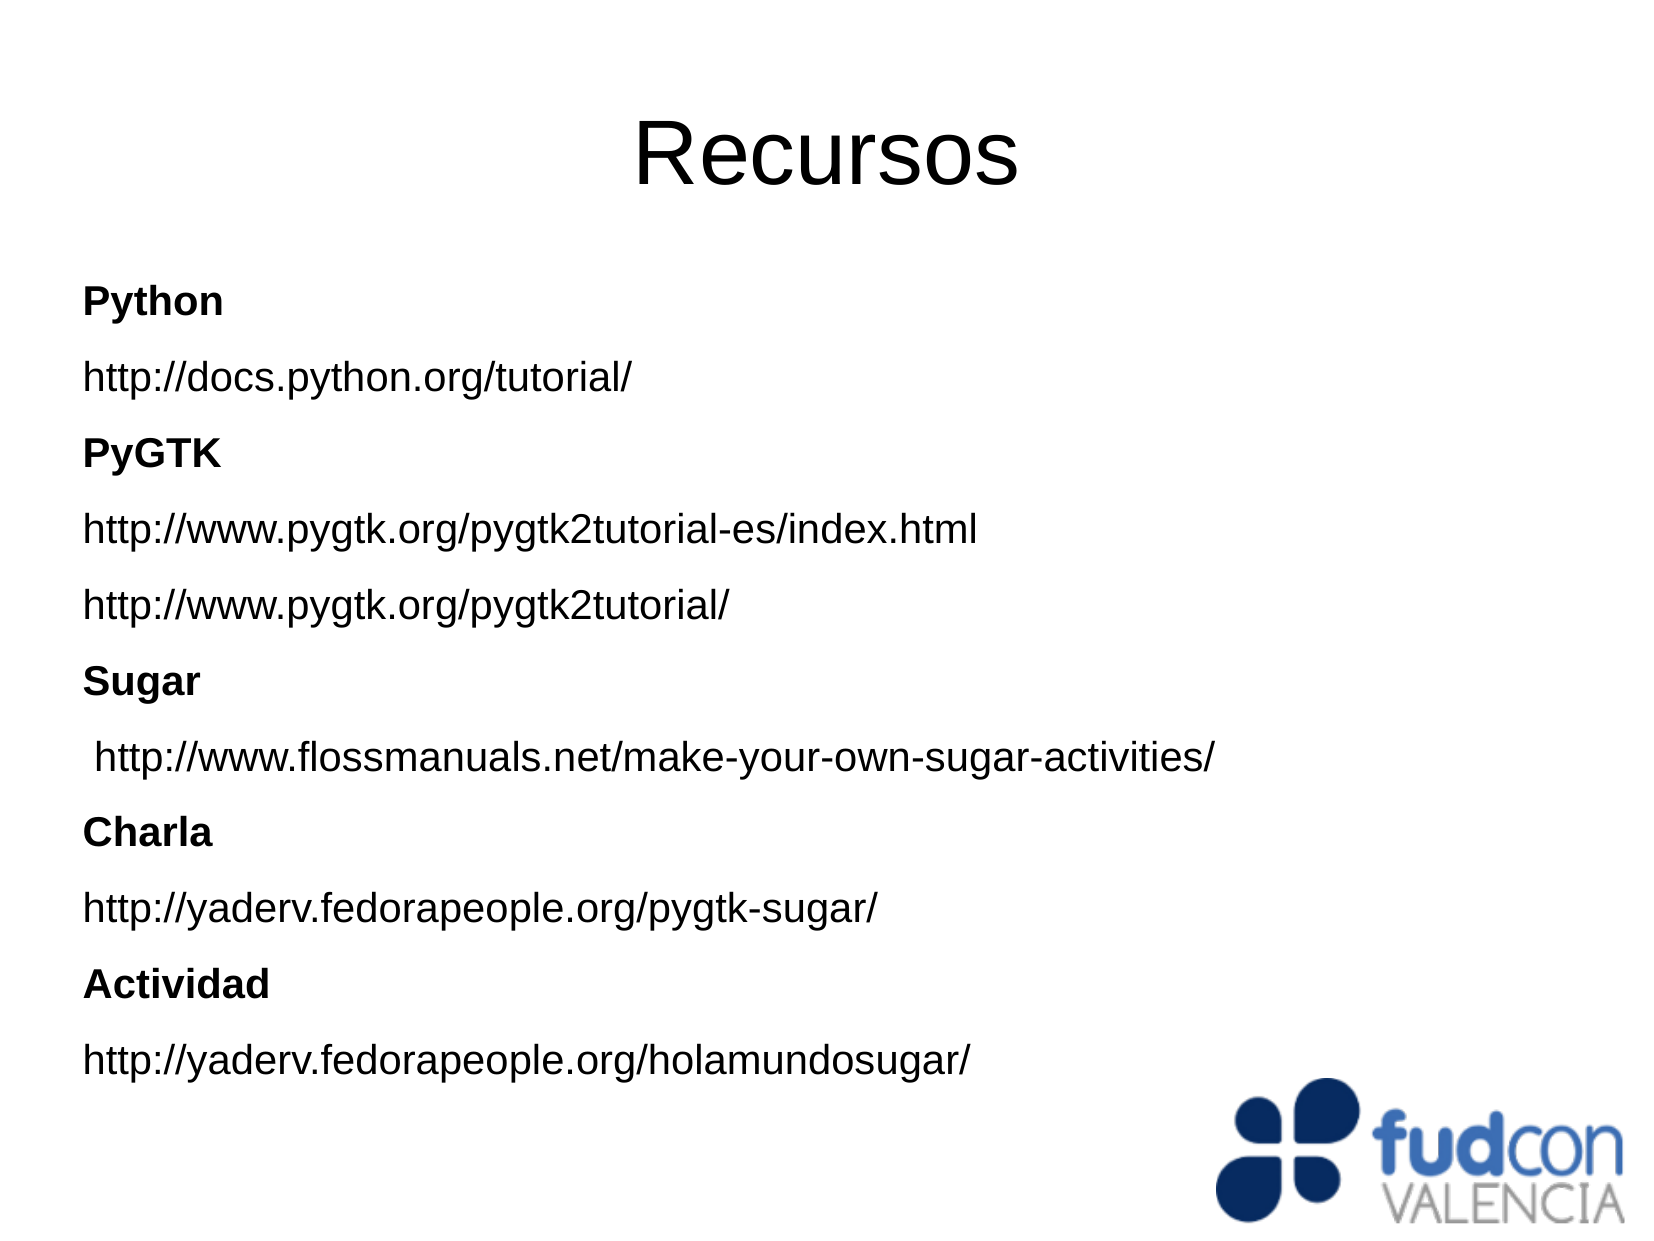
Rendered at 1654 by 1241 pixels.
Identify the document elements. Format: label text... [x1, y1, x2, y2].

title Recursos [82, 49, 1571, 257]
picture [1216, 1078, 1643, 1230]
list Python http://docs.python.org/tutorial/ PyGTK http://www.pygtk.org/pygtk2tutorial-es/index.html http://www.pygtk.org/pygtk2tutorial/ Sugar http://www.flossmanuals.net/make-your-own-sugar-activities/ Charla http://yaderv.fedorapeople.org/pygtk-sugar/ Actividad http://yaderv.fedorapeople.org/holamundosugar/ [82, 277, 1571, 1151]
